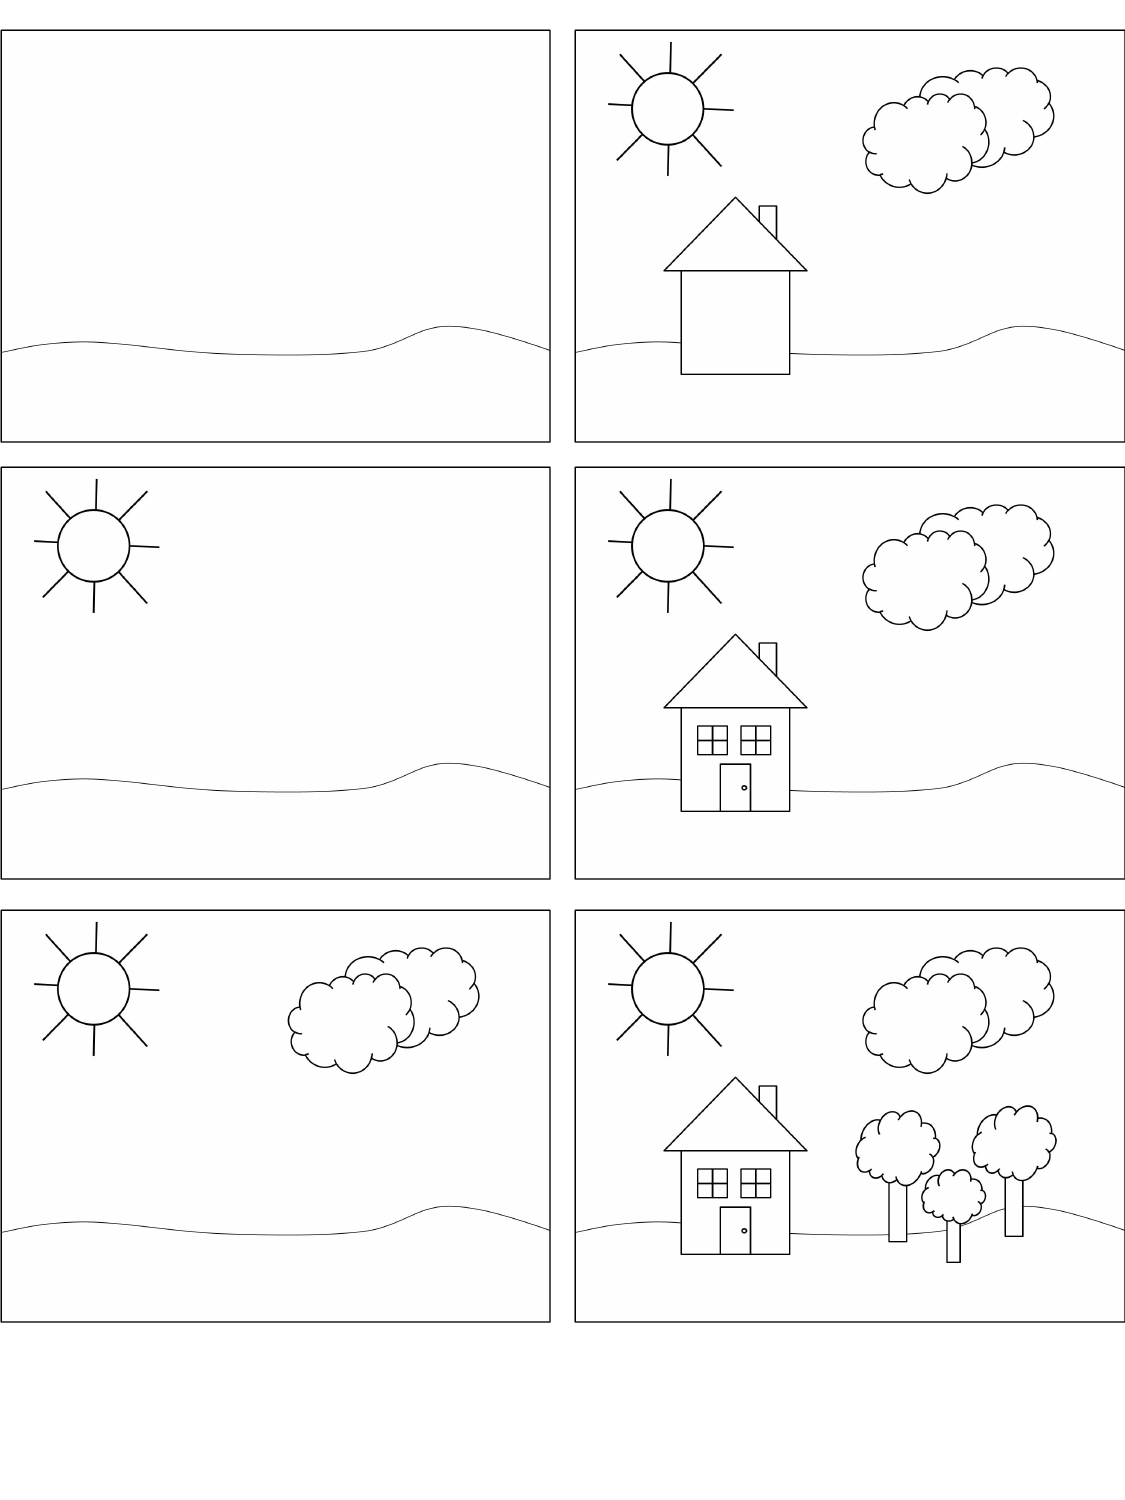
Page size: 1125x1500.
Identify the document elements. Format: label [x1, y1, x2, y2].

picture [0, 909, 551, 1323]
picture [574, 466, 1125, 880]
picture [0, 29, 551, 443]
picture [574, 29, 1125, 443]
picture [574, 909, 1125, 1323]
picture [0, 466, 551, 880]
